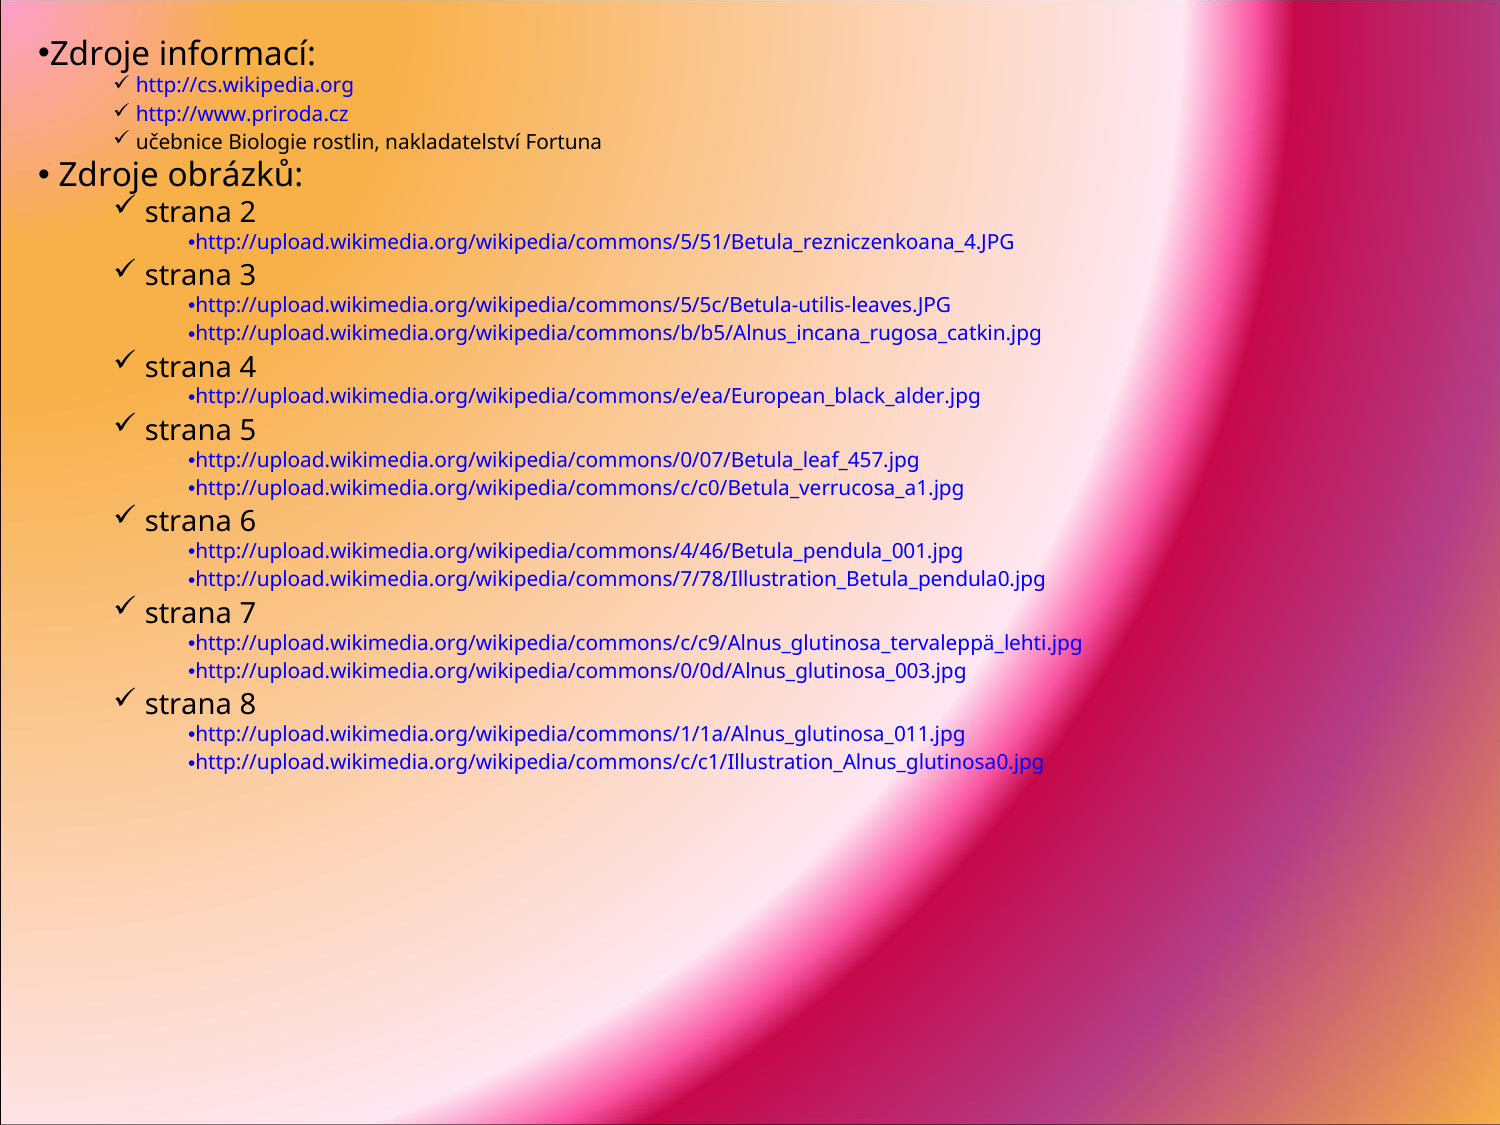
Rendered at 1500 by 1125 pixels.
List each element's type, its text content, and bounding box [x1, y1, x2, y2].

text_box Zdroje informací: http://cs.wikipedia.org http://www.priroda.cz učebnice Biologie rostlin, nakladatelství Fortuna Zdroje obrázků: strana 2 http://upload.wikimedia.org/wikipedia/commons/5/51/Betula_rezniczenkoana_4.JPG strana 3 http://upload.wikimedia.org/wikipedia/commons/5/5c/Betula-utilis-leaves.JPG http://upload.wikimedia.org/wikipedia/commons/b/b5/Alnus_incana_rugosa_catkin.jpg strana 4 http://upload.wikimedia.org/wikipedia/commons/e/ea/European_black_alder.jpg strana 5 http://upload.wikimedia.org/wikipedia/commons/0/07/Betula_leaf_457.jpg http://upload.wikimedia.org/wikipedia/commons/c/c0/Betula_verrucosa_a1.jpg strana 6 http://upload.wikimedia.org/wikipedia/commons/4/46/Betula_pendula_001.jpg http://upload.wikimedia.org/wikipedia/commons/7/78/Illustration_Betula_pendula0.jpg strana 7 http://upload.wikimedia.org/wikipedia/commons/c/c9/Alnus_glutinosa_tervaleppä_lehti.jpg http://upload.wikimedia.org/wikipedia/commons/0/0d/Alnus_glutinosa_003.jpg strana 8 http://upload.wikimedia.org/wikipedia/commons/1/1a/Alnus_glutinosa_011.jpg http://upload.wikimedia.org/wikipedia/commons/c/c1/Illustration_Alnus_glutinosa0.jpg [23, 24, 1442, 785]
picture [0, 0, 1500, 1125]
